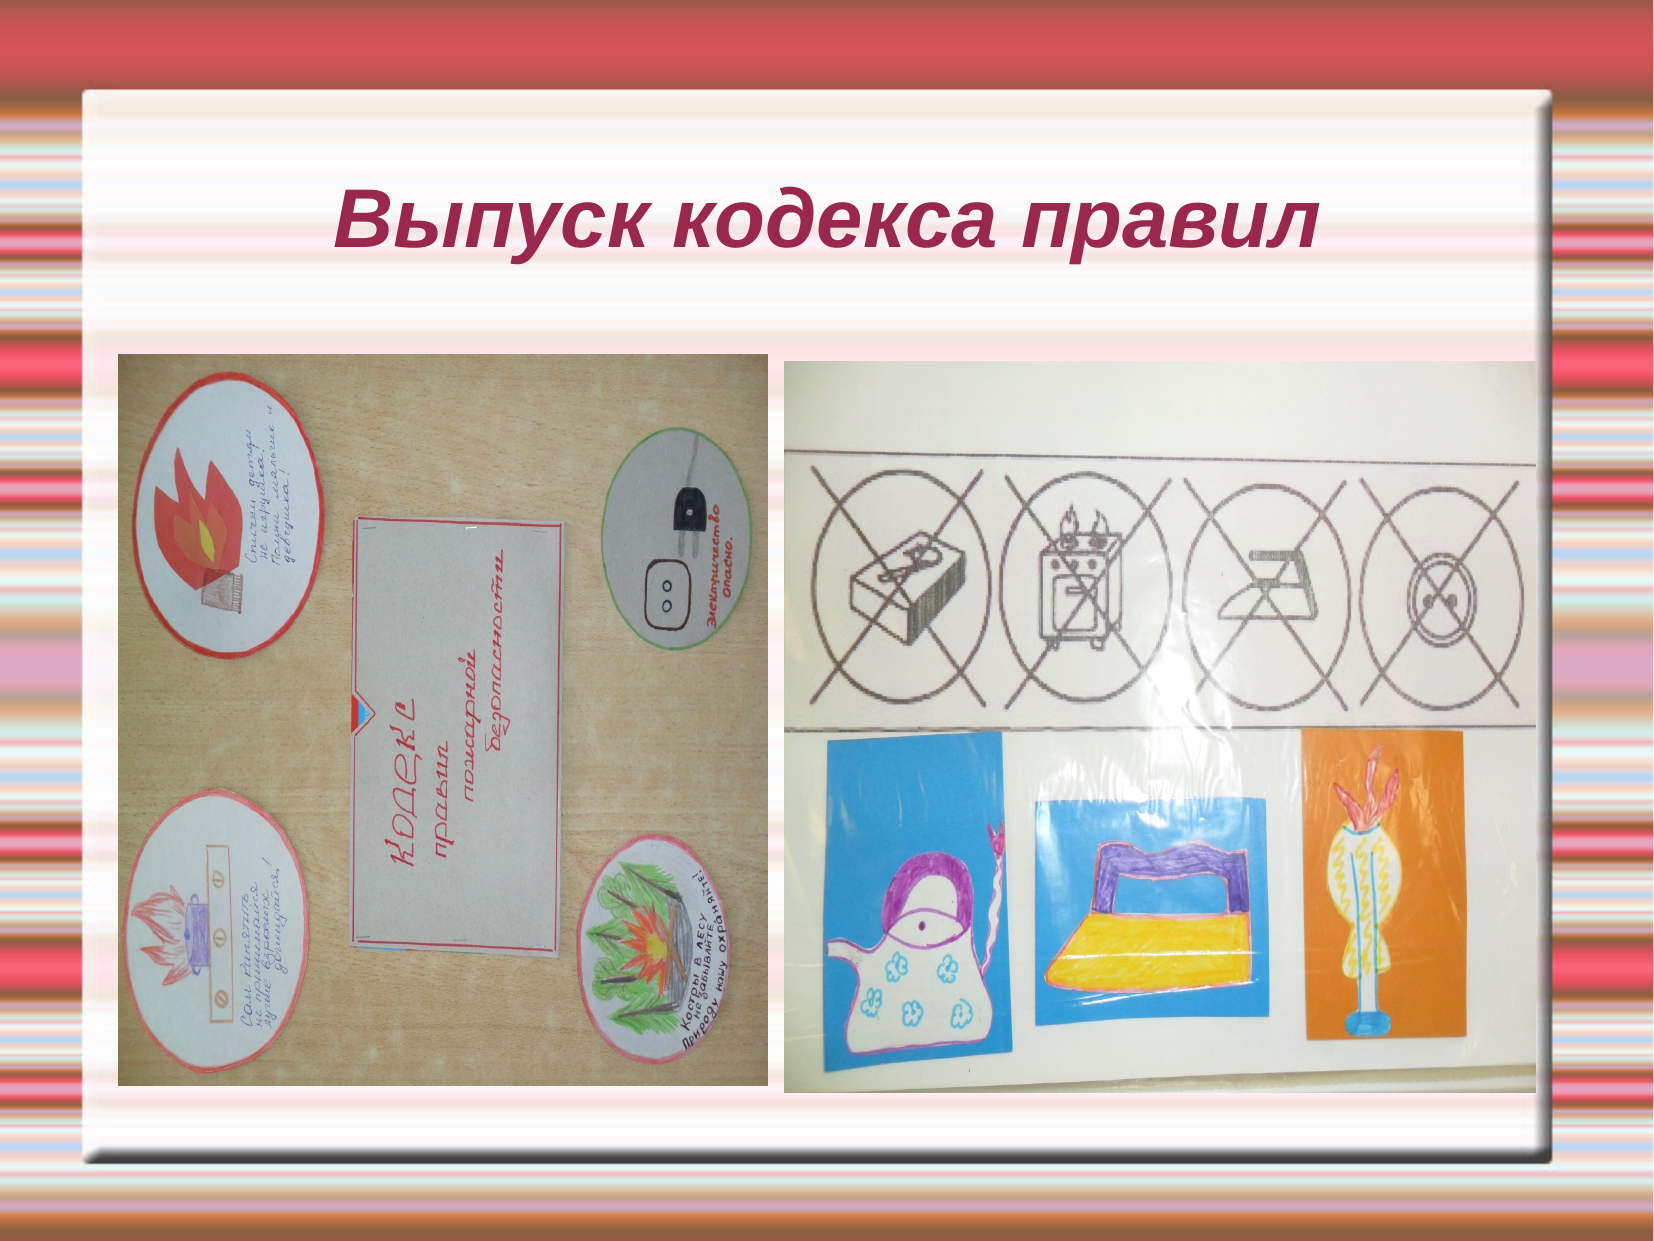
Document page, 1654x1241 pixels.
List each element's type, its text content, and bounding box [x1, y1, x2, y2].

title Выпуск кодекса правил [121, 122, 1534, 315]
picture [0, 0, 1654, 1241]
